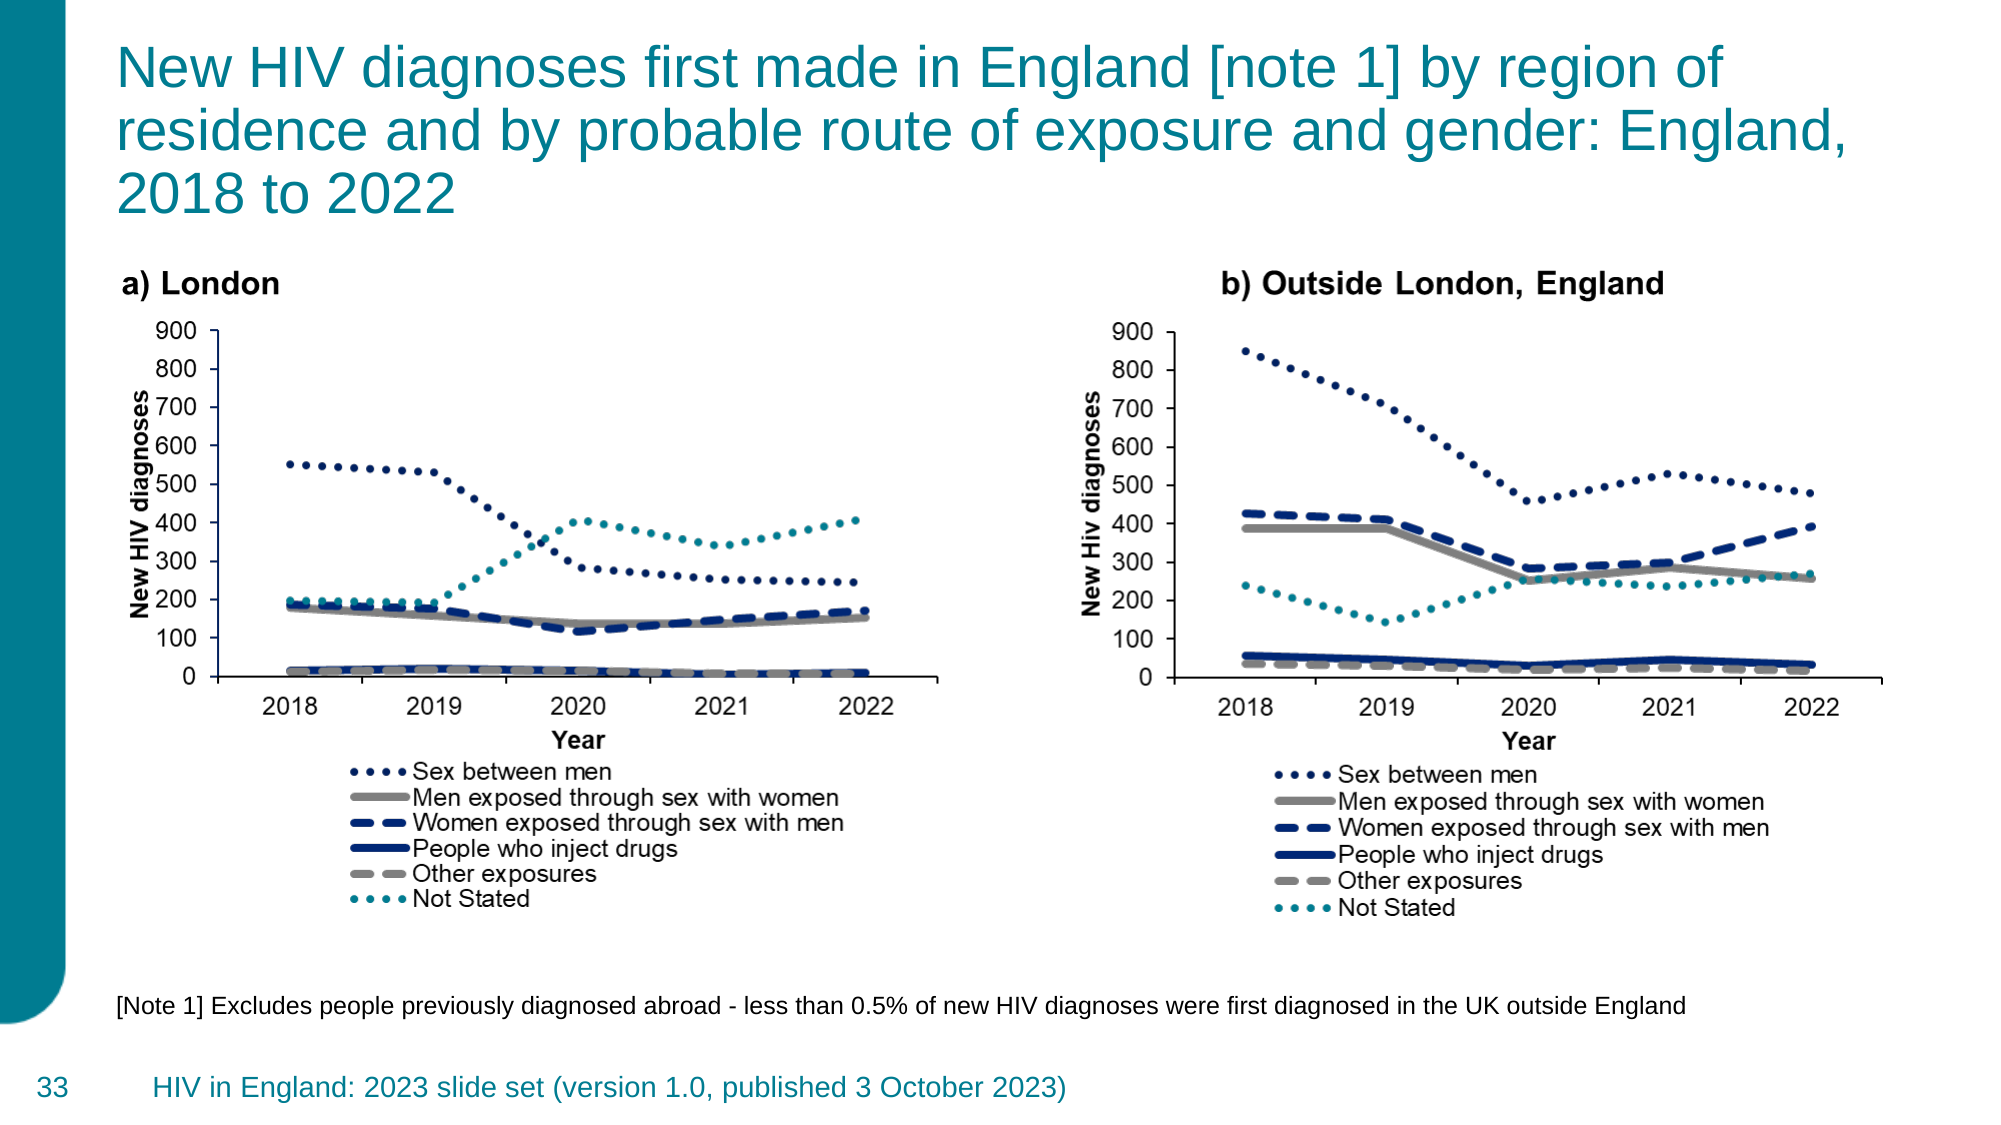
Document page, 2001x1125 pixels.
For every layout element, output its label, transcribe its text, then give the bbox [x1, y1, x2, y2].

text_box [Note 1] Excludes people previously diagnosed abroad - less than 0.5% of new HIV diagnoses were first diagnosed in the UK outside England [101, 982, 1709, 1058]
title New HIV diagnoses first made in England [note 1] by region of residence and by probable route of exposure and gender: England, 2018 to 2022 [101, 29, 1926, 189]
text_box HIV in England: 2023 slide set (version 1.0, published 3 October 2023) [137, 1056, 1780, 1116]
text_box [21, 1056, 120, 1117]
picture [101, 252, 1928, 924]
